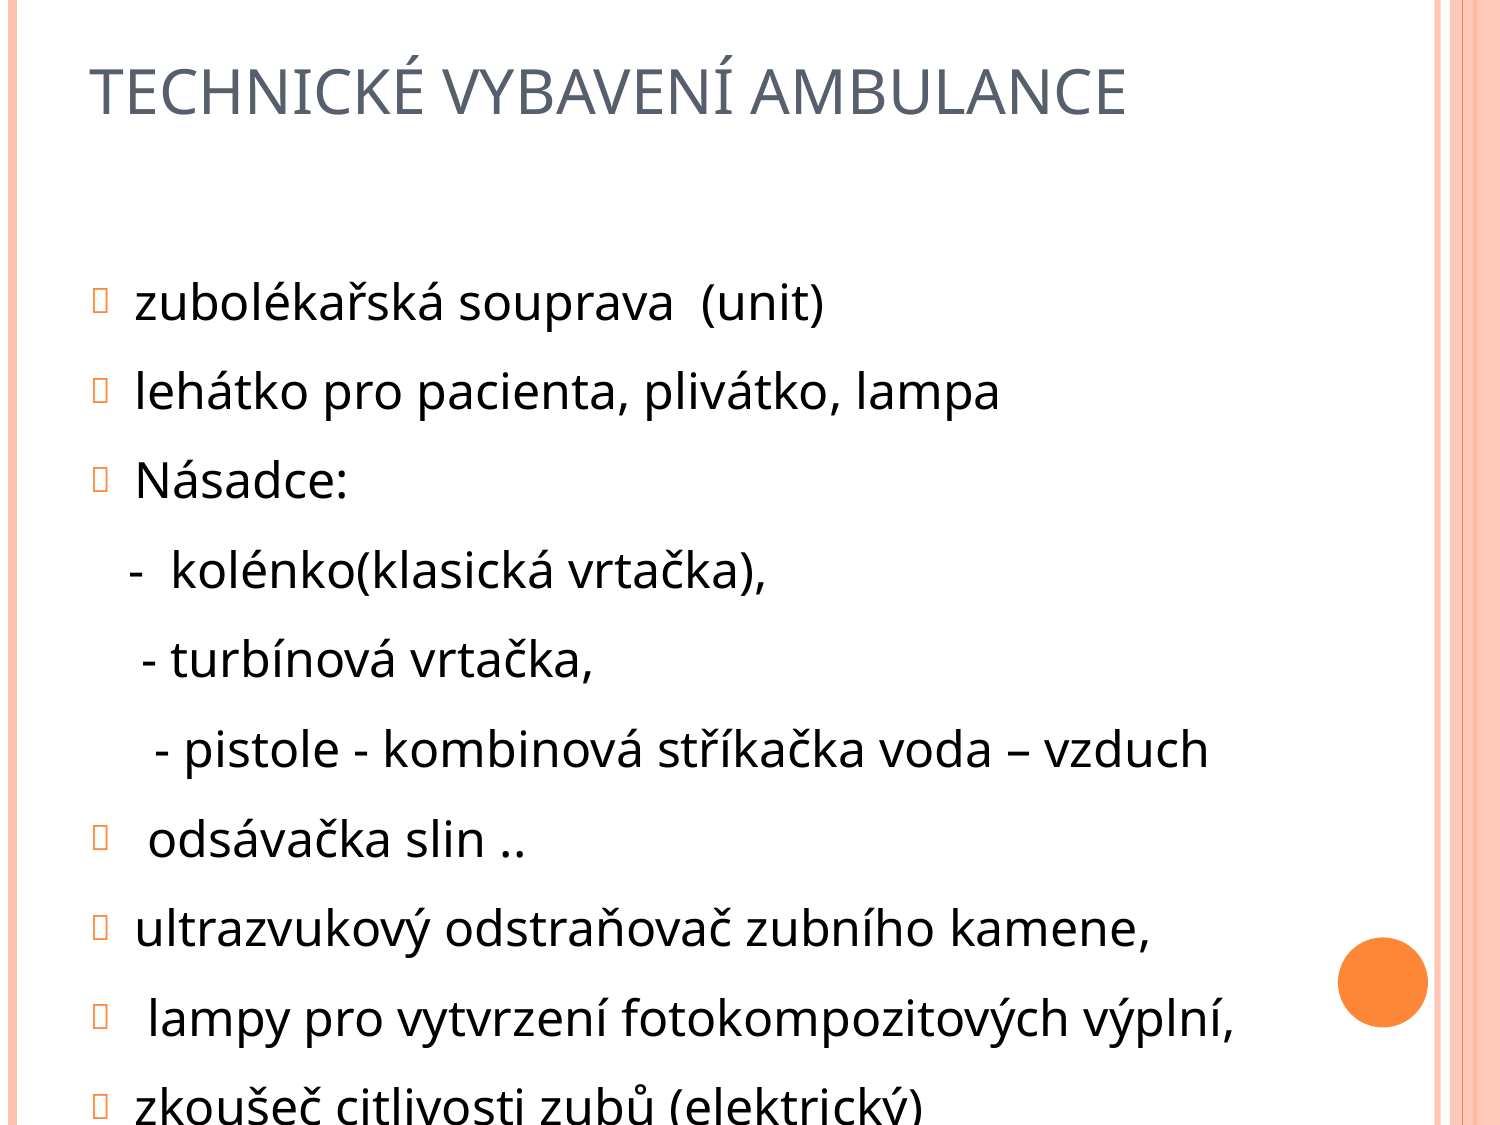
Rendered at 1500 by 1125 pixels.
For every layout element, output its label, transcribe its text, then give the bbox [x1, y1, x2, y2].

list zubolékařská souprava (unit) lehátko pro pacienta, plivátko, lampa Násadce: - kolénko(klasická vrtačka), - turbínová vrtačka, - pistole - kombinová stříkačka voda – vzduch odsávačka slin .. ultrazvukový odstraňovač zubního kamene, lampy pro vytvrzení fotokompozitových výplní, zkoušeč citlivosti zubů (elektrický) [75, 262, 1300, 1062]
title TECHNICKÉ VYBAVENÍ AMBULANCE [75, 45, 1300, 233]
